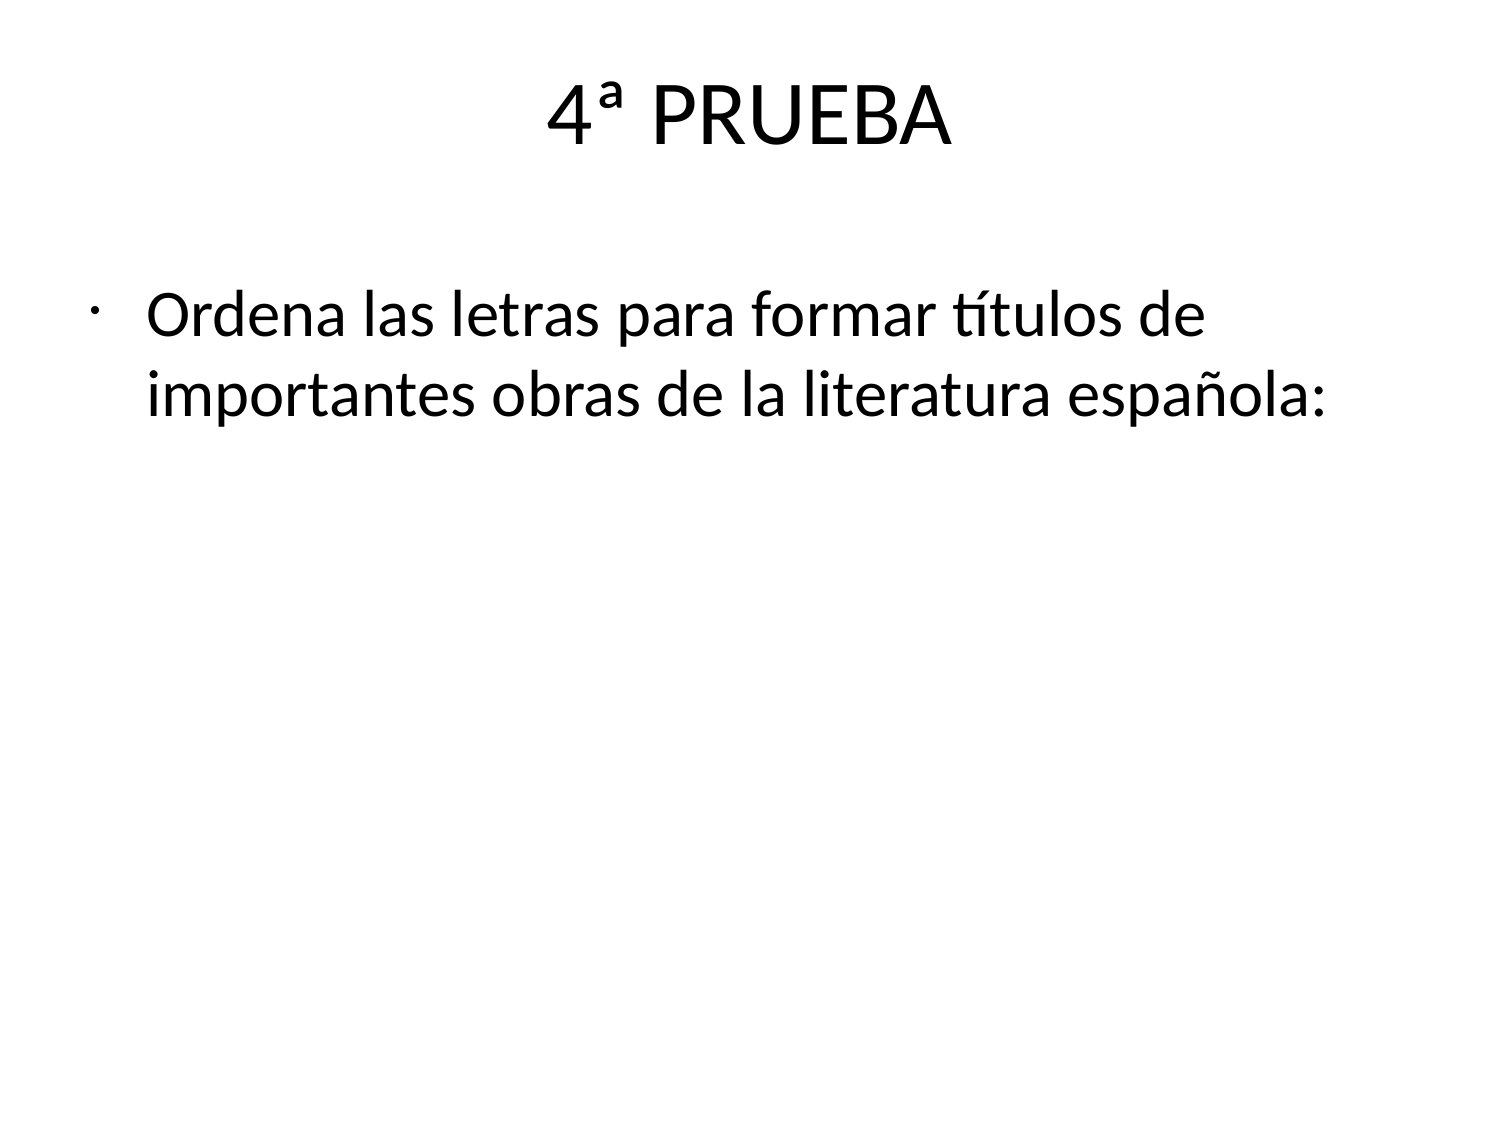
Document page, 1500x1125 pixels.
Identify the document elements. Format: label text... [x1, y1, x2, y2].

list Ordena las letras para formar títulos de importantes obras de la literatura española: [75, 262, 1425, 1005]
title 4ª PRUEBA [75, 45, 1425, 233]
